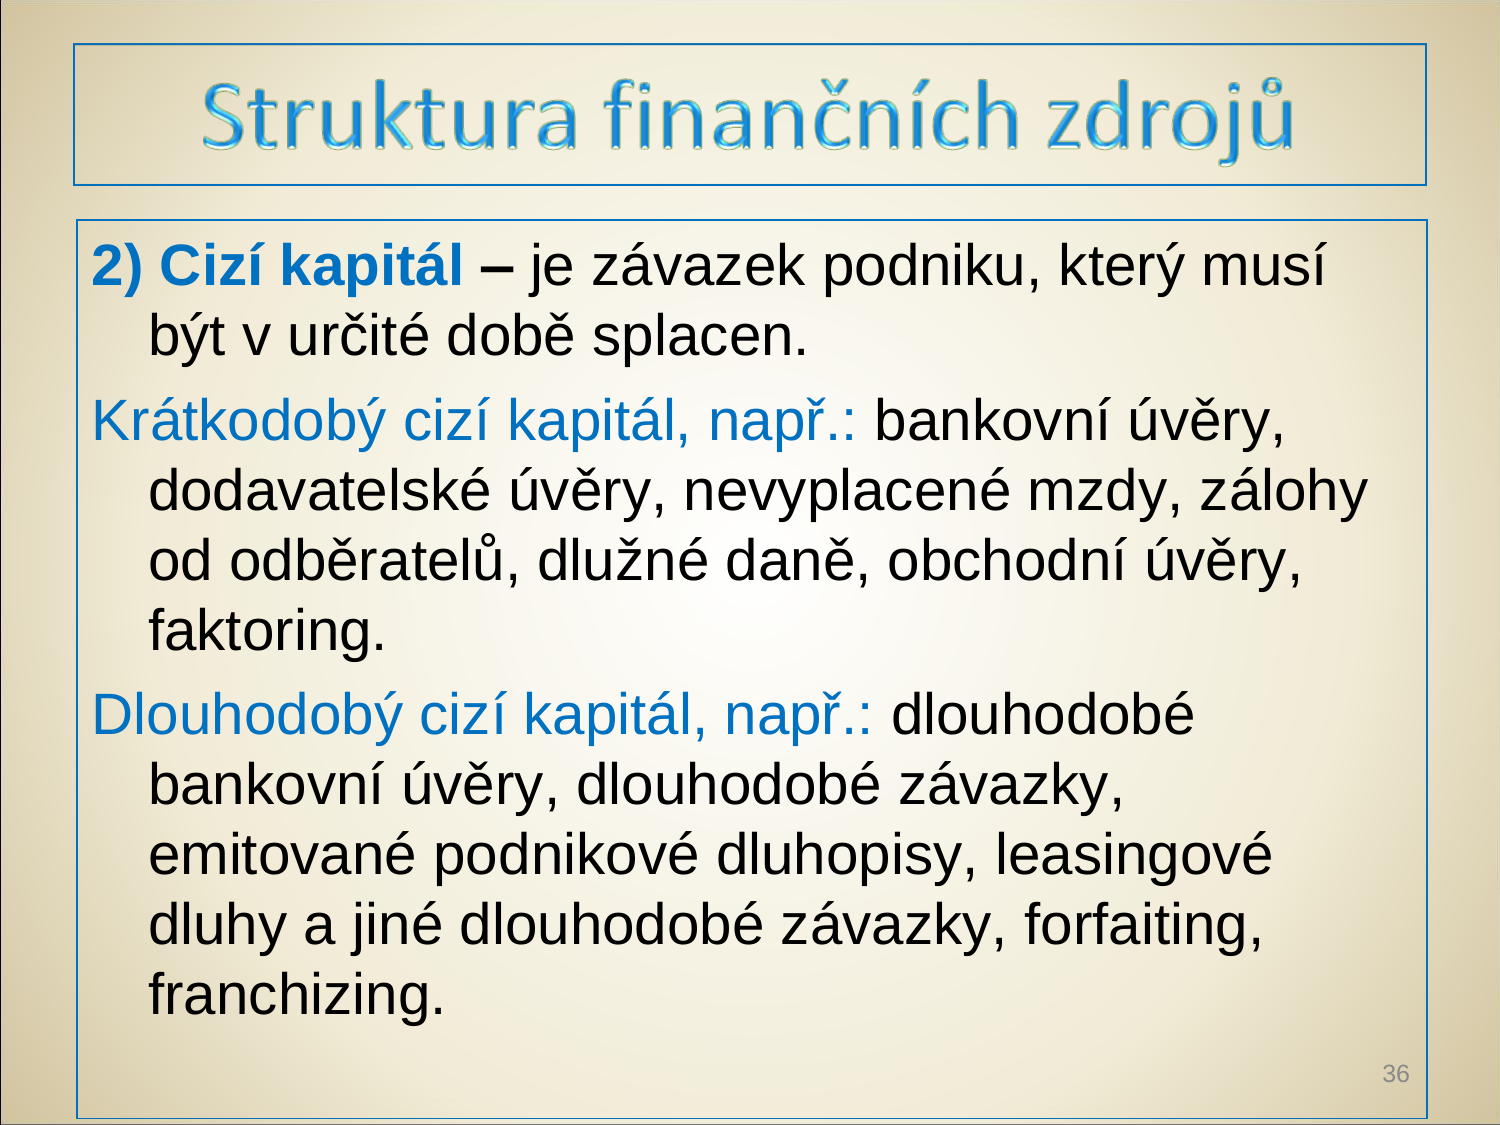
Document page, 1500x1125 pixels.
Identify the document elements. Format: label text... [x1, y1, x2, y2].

picture [0, 0, 1500, 1125]
list 2) Cizí kapitál ‒ je závazek podniku, který musí být v určité době splacen. Krátkodobý cizí kapitál, např.: bankovní úvěry, dodavatelské úvěry, nevyplacené mzdy, zálohy od odběratelů, dlužné daně, obchodní úvěry, faktoring. Dlouhodobý cizí kapitál, např.: dlouhodobé bankovní úvěry, dlouhodobé závazky, emitované podnikové dluhopisy, leasingové dluhy a jiné dlouhodobé závazky, forfaiting, franchizing. [76, 220, 1427, 1119]
text_box <číslo> [1074, 1042, 1426, 1103]
text_box [72, 22, 1428, 188]
